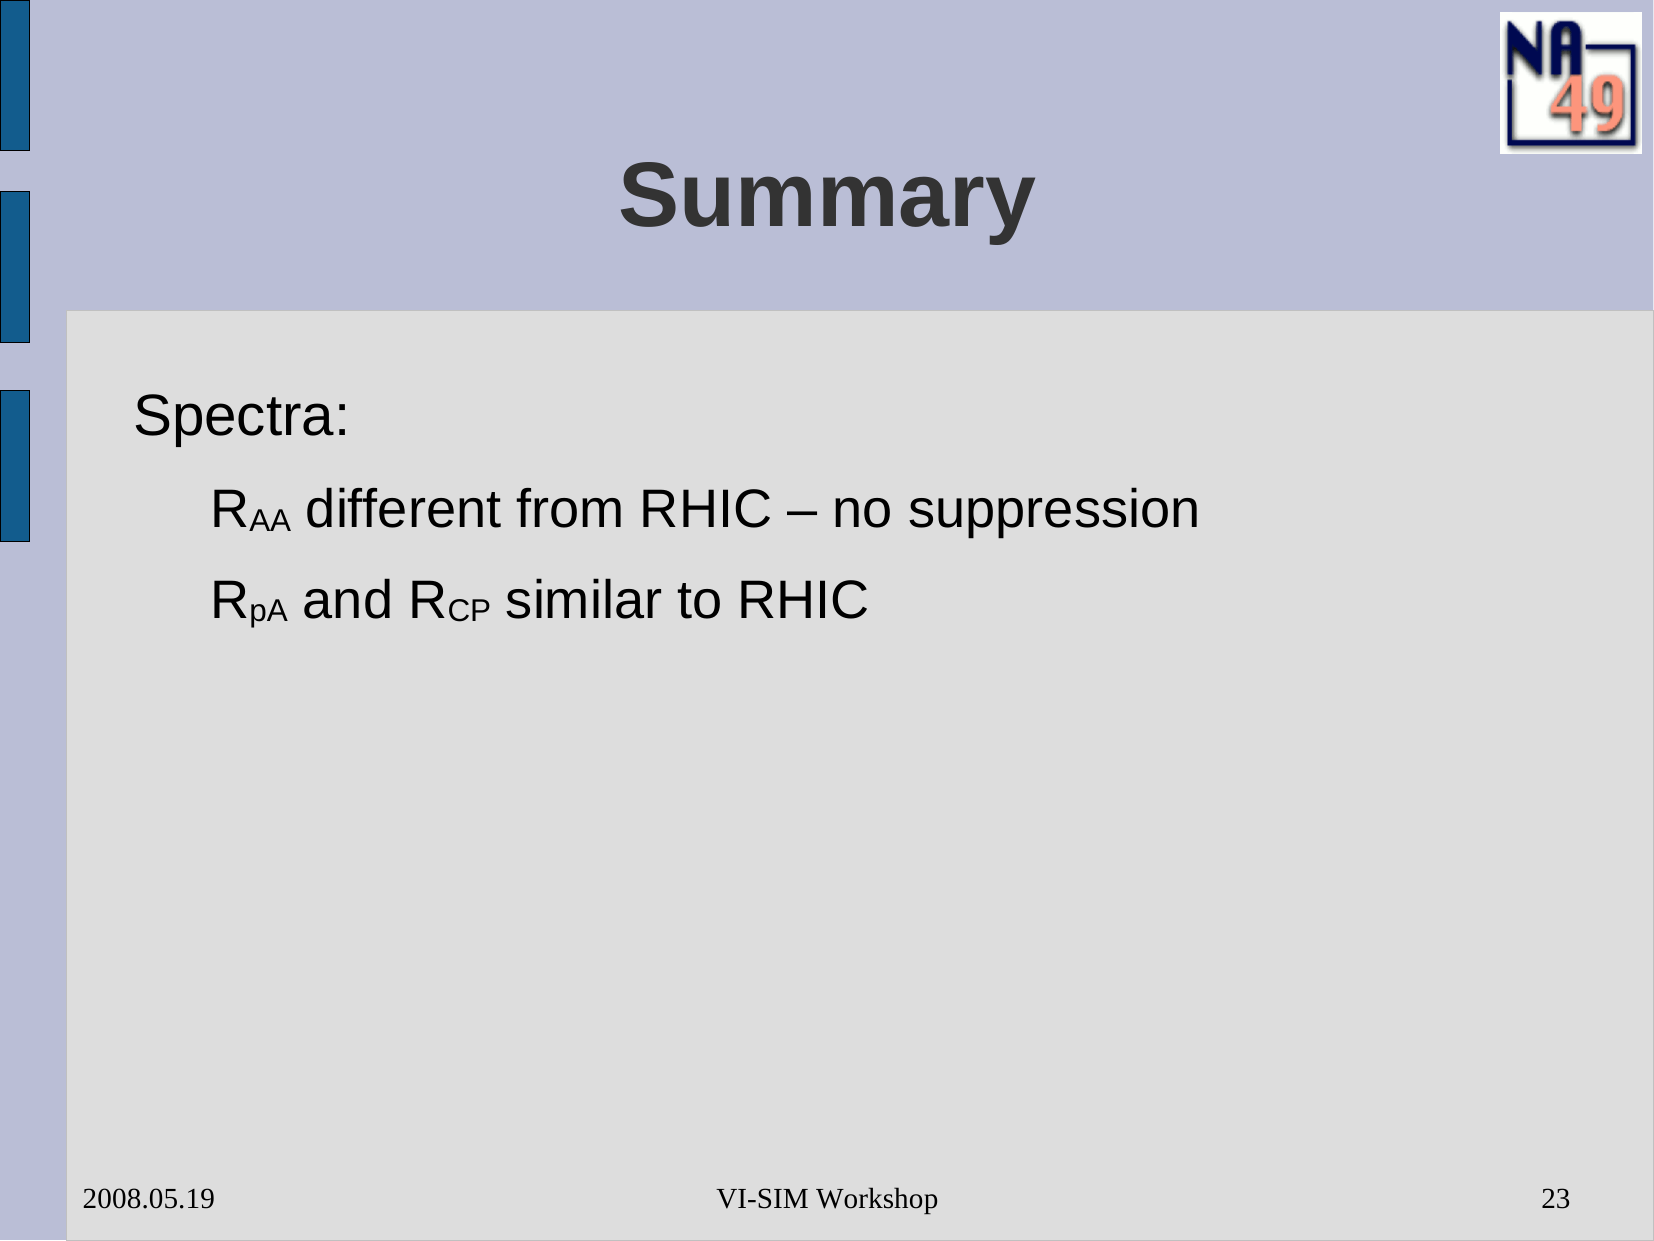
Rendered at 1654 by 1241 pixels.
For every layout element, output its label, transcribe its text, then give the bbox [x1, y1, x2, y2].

list Spectra: RAA different from RHIC – no suppression RpA and RCP similar to RHIC [115, 350, 1528, 1118]
title Summary [121, 98, 1534, 291]
picture [1500, 12, 1642, 154]
